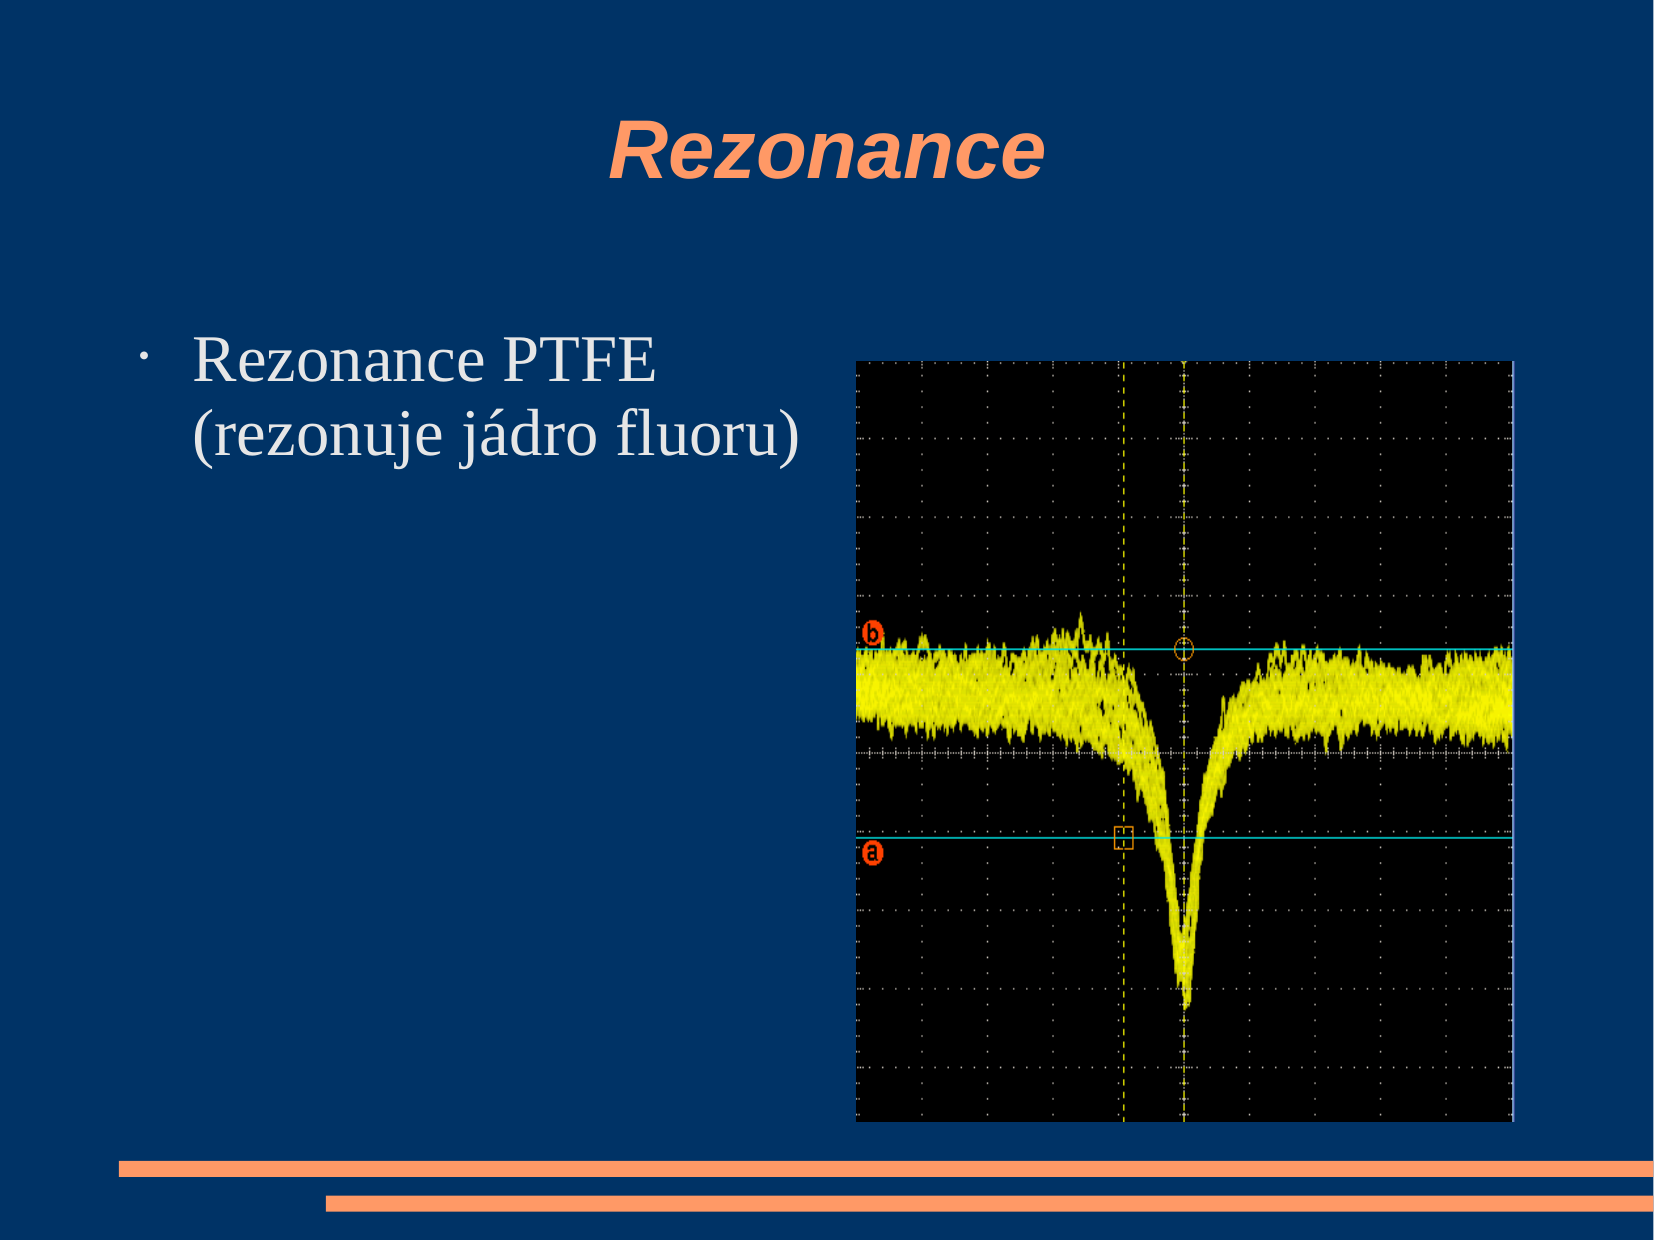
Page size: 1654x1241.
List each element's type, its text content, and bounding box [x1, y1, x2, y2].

picture [856, 361, 1515, 1123]
title Rezonance [121, 46, 1534, 254]
list Rezonance PTFE (rezonuje jádro fluoru) [121, 322, 824, 1118]
